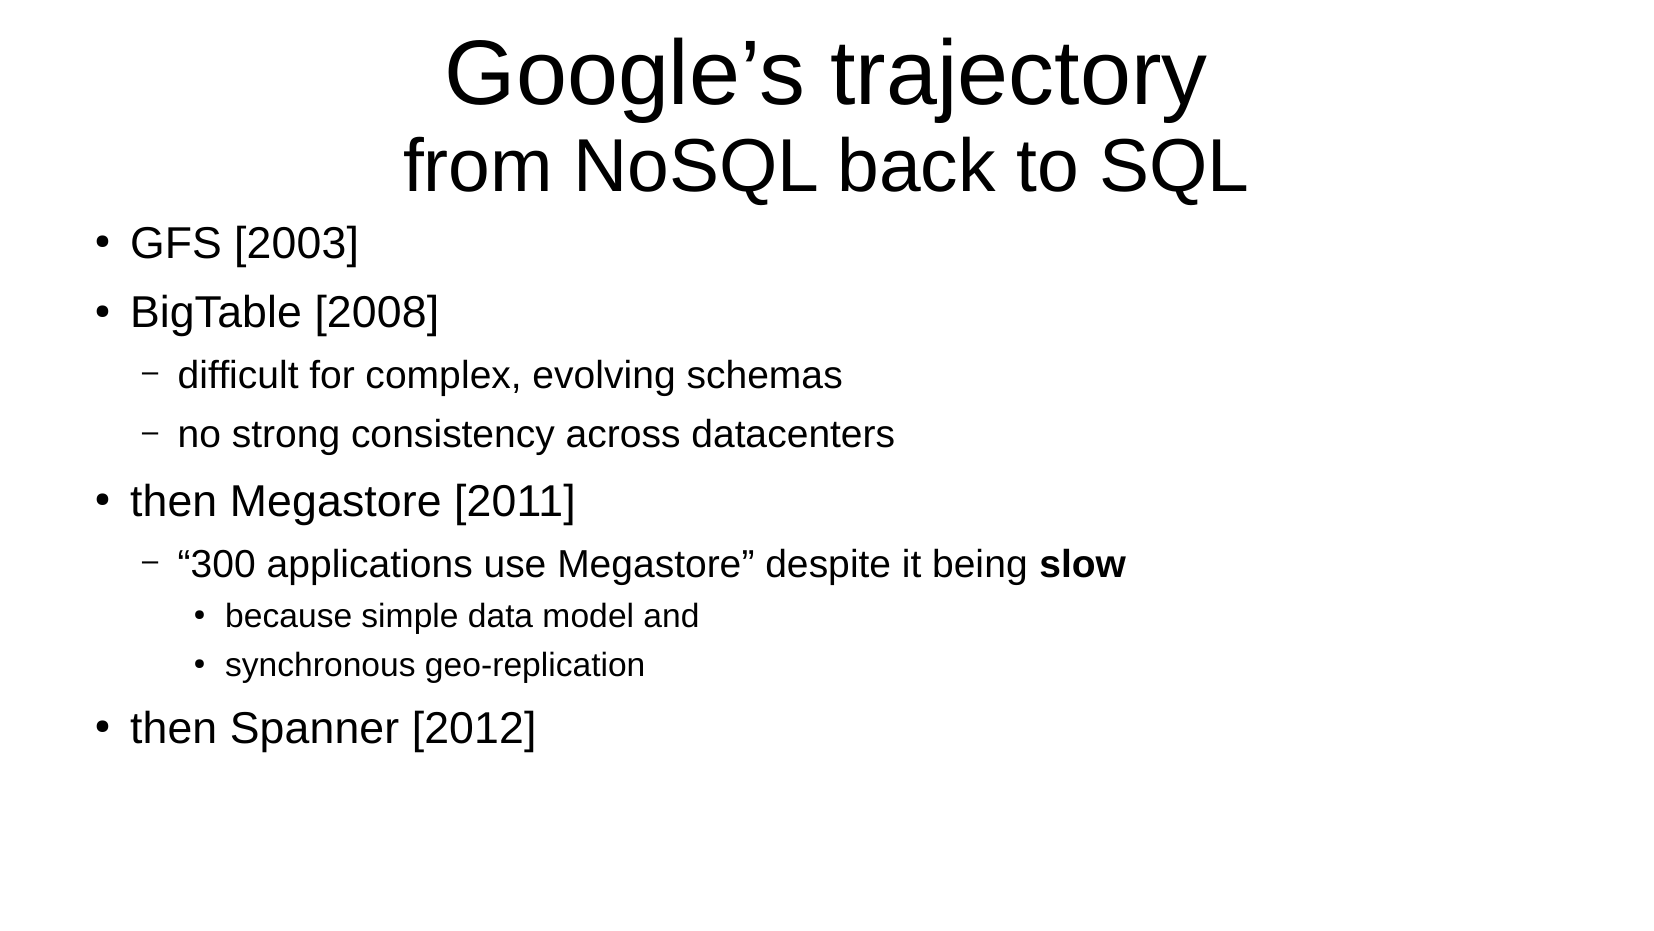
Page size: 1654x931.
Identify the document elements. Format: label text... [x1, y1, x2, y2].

title Google’s trajectory from NoSQL back to SQL [82, 21, 1571, 208]
list GFS [2003] BigTable [2008] difficult for complex, evolving schemas no strong consistency across datacenters then Megastore [2011] “300 applications use Megastore” despite it being slow because simple data model and synchronous geo-replication then Spanner [2012] [82, 217, 1571, 758]
